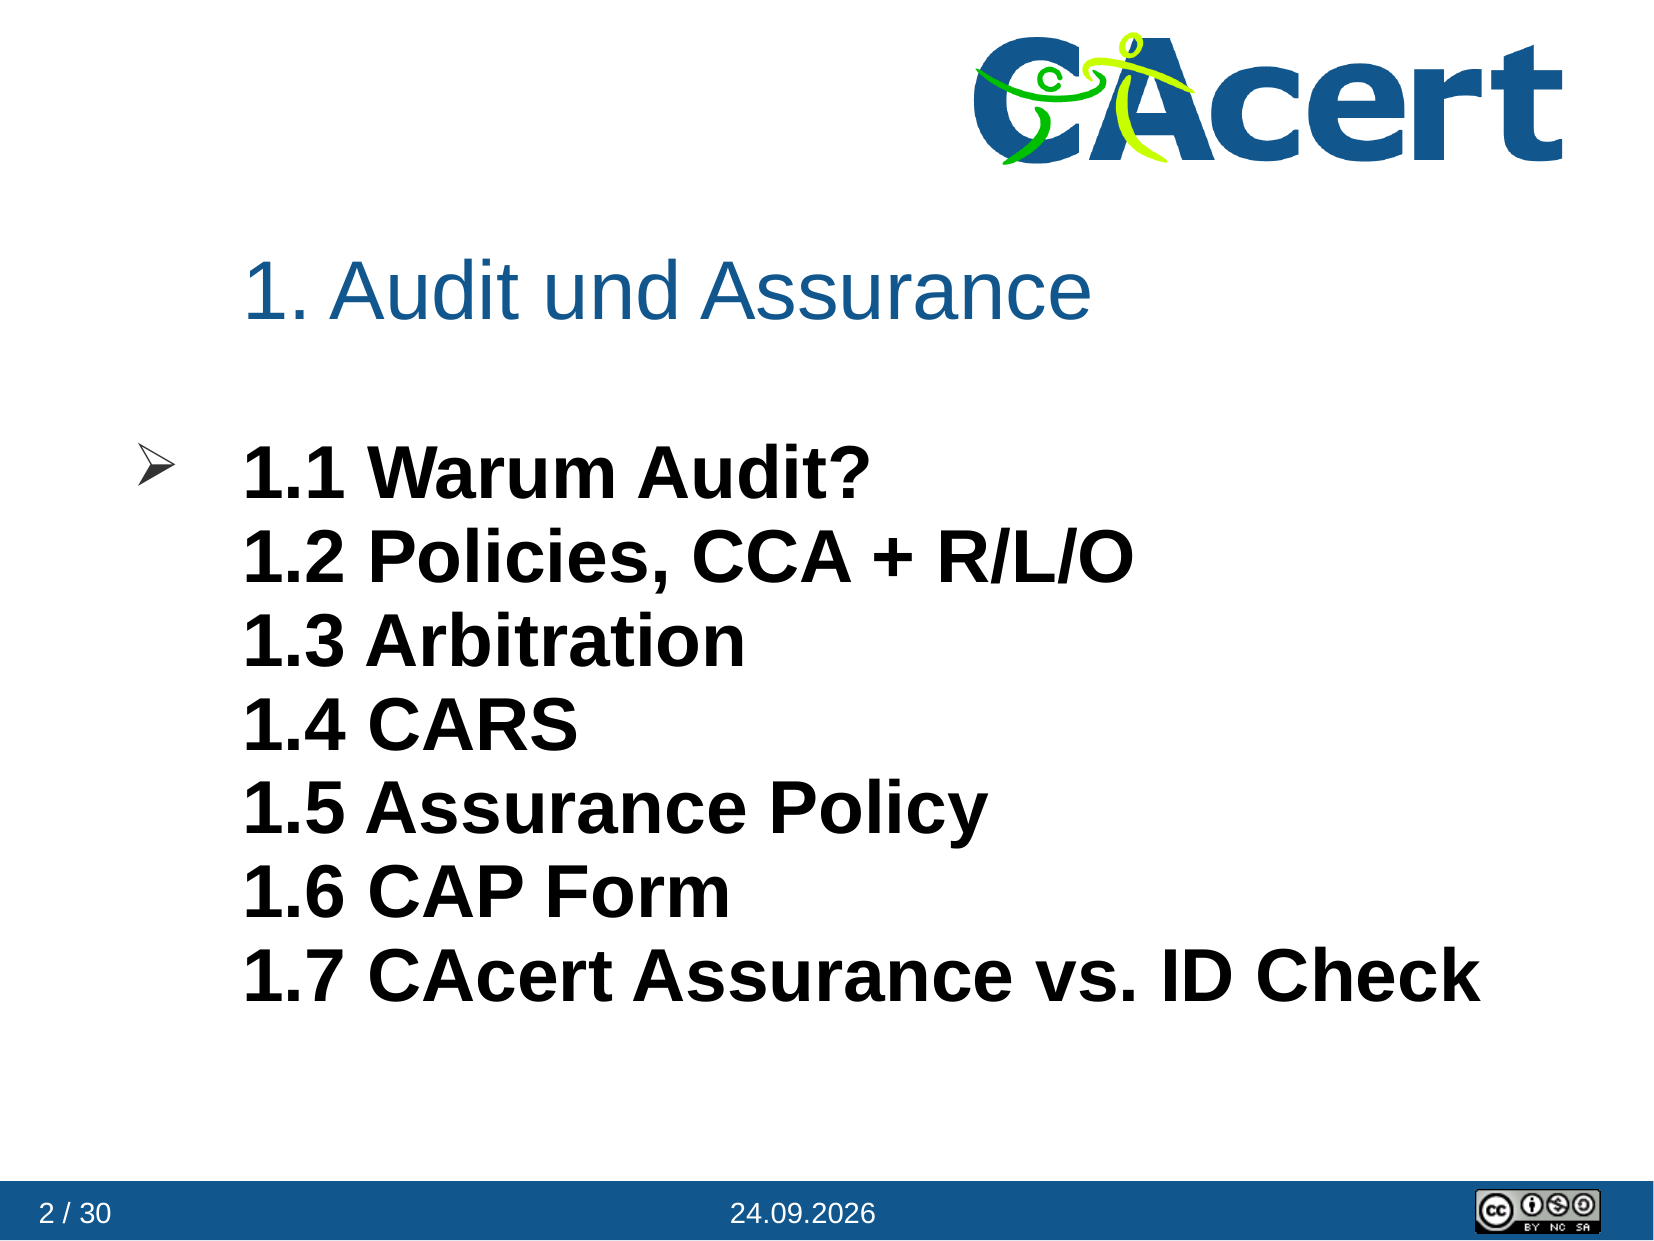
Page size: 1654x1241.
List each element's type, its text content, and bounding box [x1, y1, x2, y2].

picture [1475, 1189, 1601, 1234]
picture [972, 30, 1564, 166]
text_box [65, 236, 237, 1025]
title 1. Audit und Assurance 1.1 Warum Audit? 1.2 Policies, CCA + R/L/O 1.3 Arbitration 1.4 CARS 1.5 Assurance Policy 1.6 CAP Form 1.7 CAcert Assurance vs. ID Check [242, 244, 1565, 1018]
